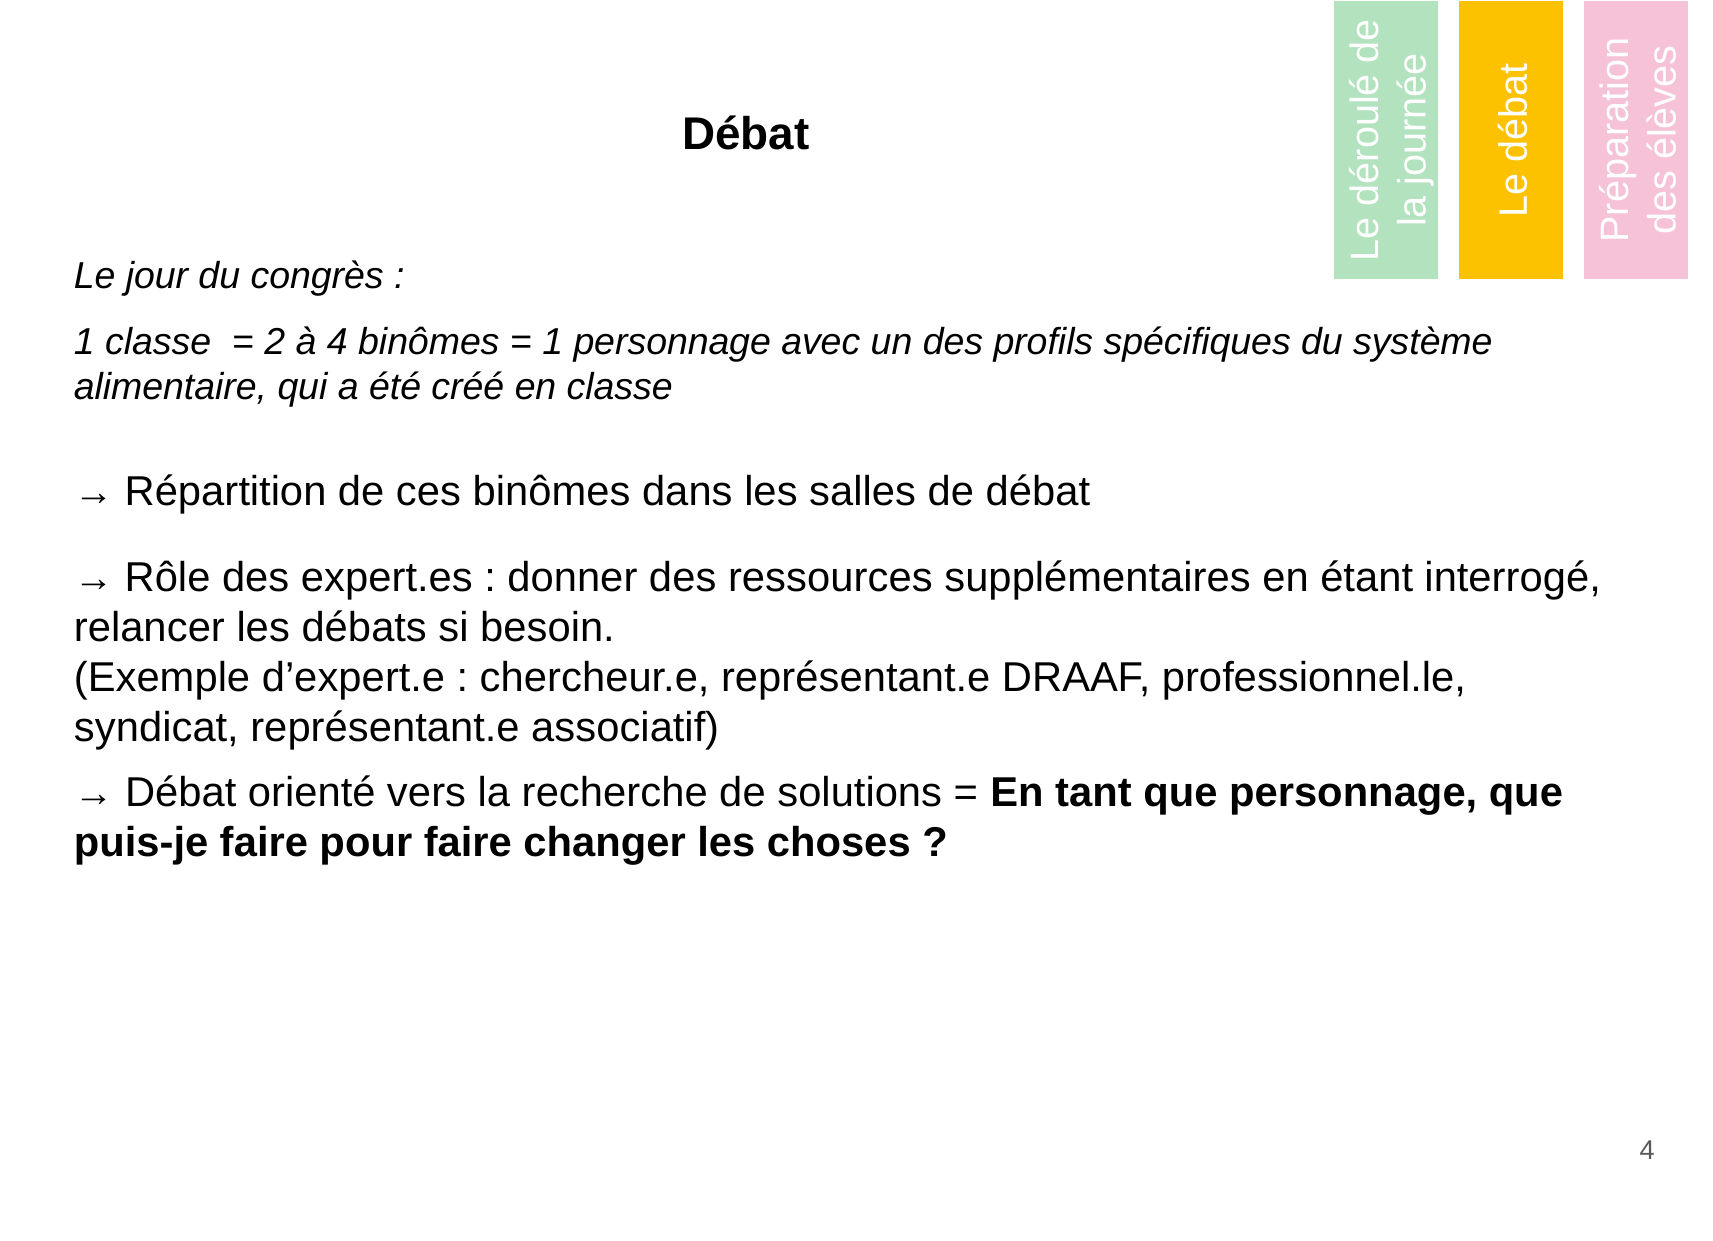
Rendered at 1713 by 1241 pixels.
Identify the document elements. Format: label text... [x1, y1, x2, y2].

text_box Préparation des élèves [1583, 0, 1689, 281]
text_box Le déroulé de la journée [1333, 0, 1439, 236]
text_box Le jour du congrès : 1 classe = 2 à 4 binômes = 1 personnage avec un des profils spécifiques du système alimentaire, qui a été créé en classe → Répartition de ces binômes dans les salles de débat → Rôle des expert.es : donner des ressources supplémentaires en étant interrogé, relancer les débats si besoin. (Exemple d’expert.e : chercheur.e, représentant.e DRAAF, professionnel.le, syndicat, représentant.e associatif) → Débat orienté vers la recherche de solutions = En tant que personnage, que puis-je faire pour faire changer les choses ? [59, 236, 1625, 928]
slide_number <numéro> [1570, 1100, 1674, 1196]
text_box Débat [118, 88, 1374, 174]
text_box Le débat [1458, 0, 1564, 236]
